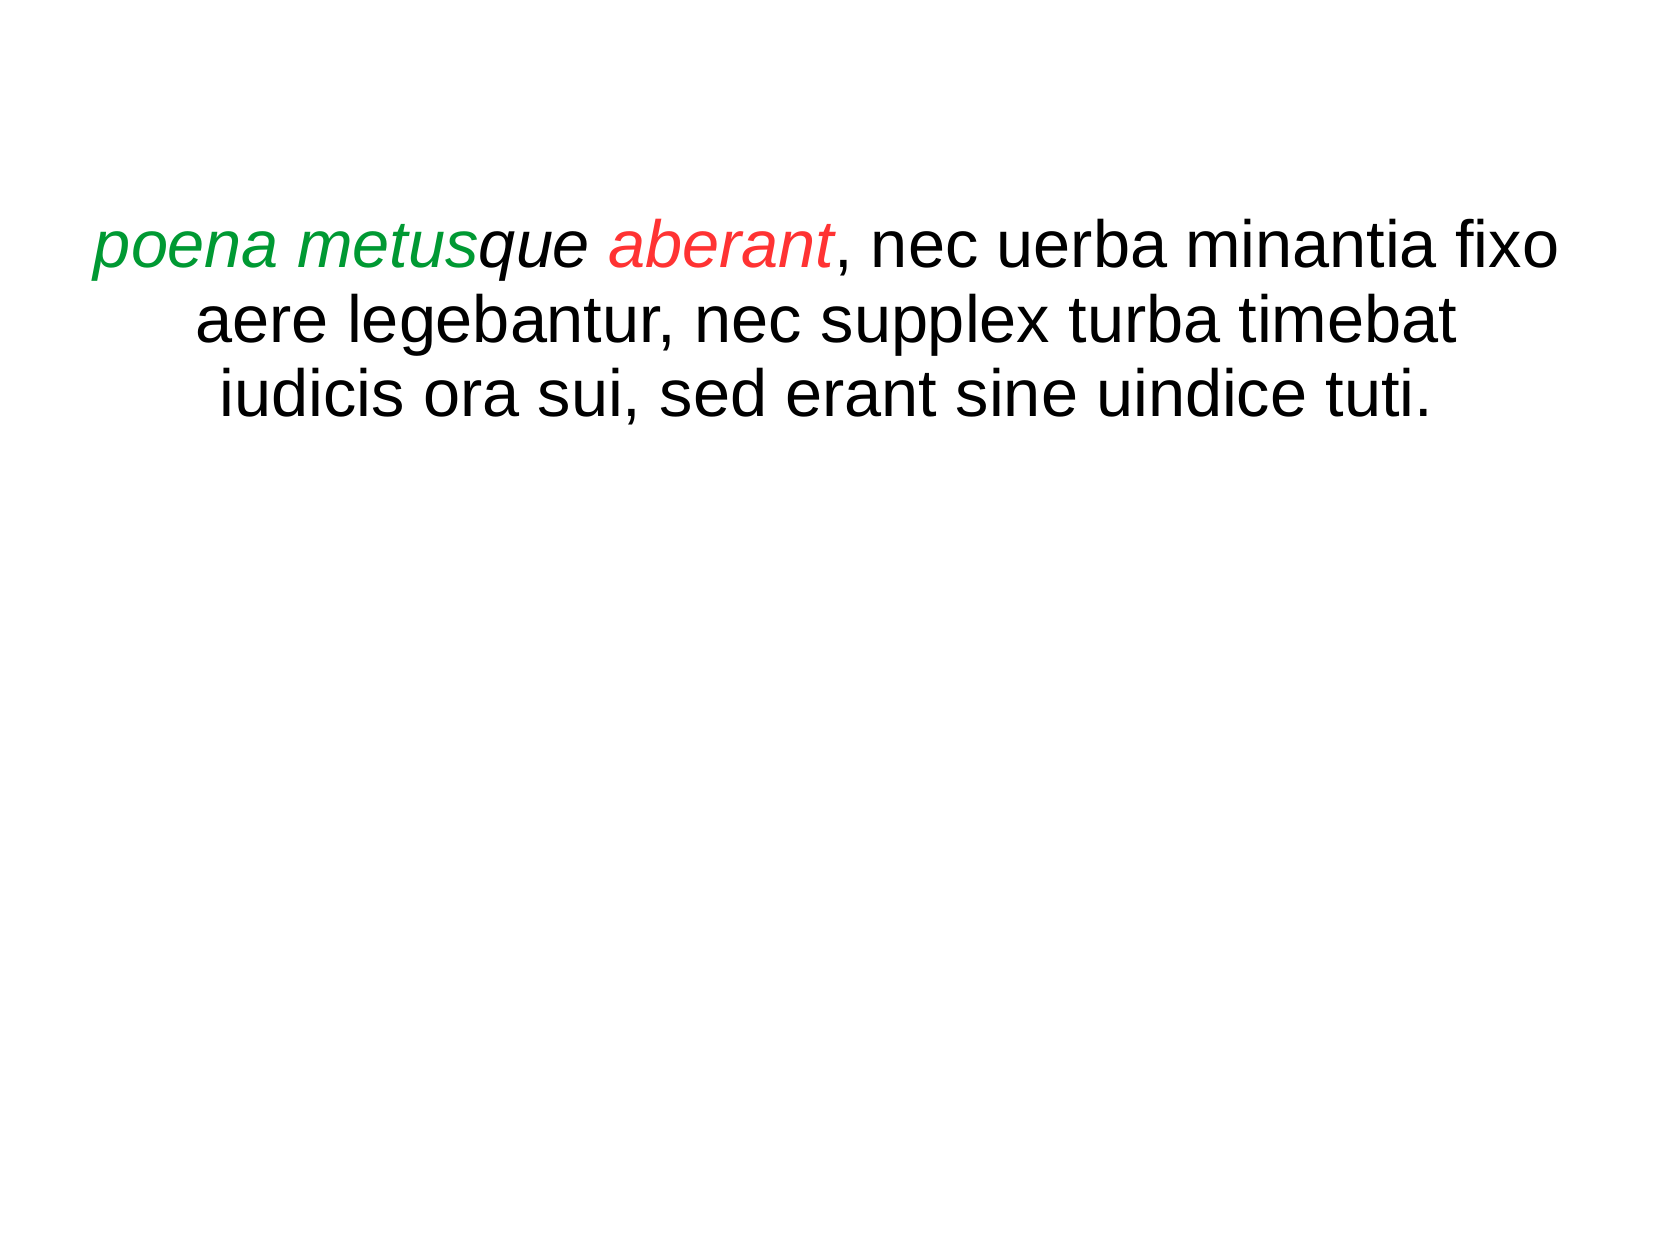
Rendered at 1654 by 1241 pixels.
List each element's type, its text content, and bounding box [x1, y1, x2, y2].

title poena metusque aberant, nec uerba minantia fixo aere legebantur, nec supplex turba timebat iudicis ora sui, sed erant sine uindice tuti. [47, 35, 1607, 603]
